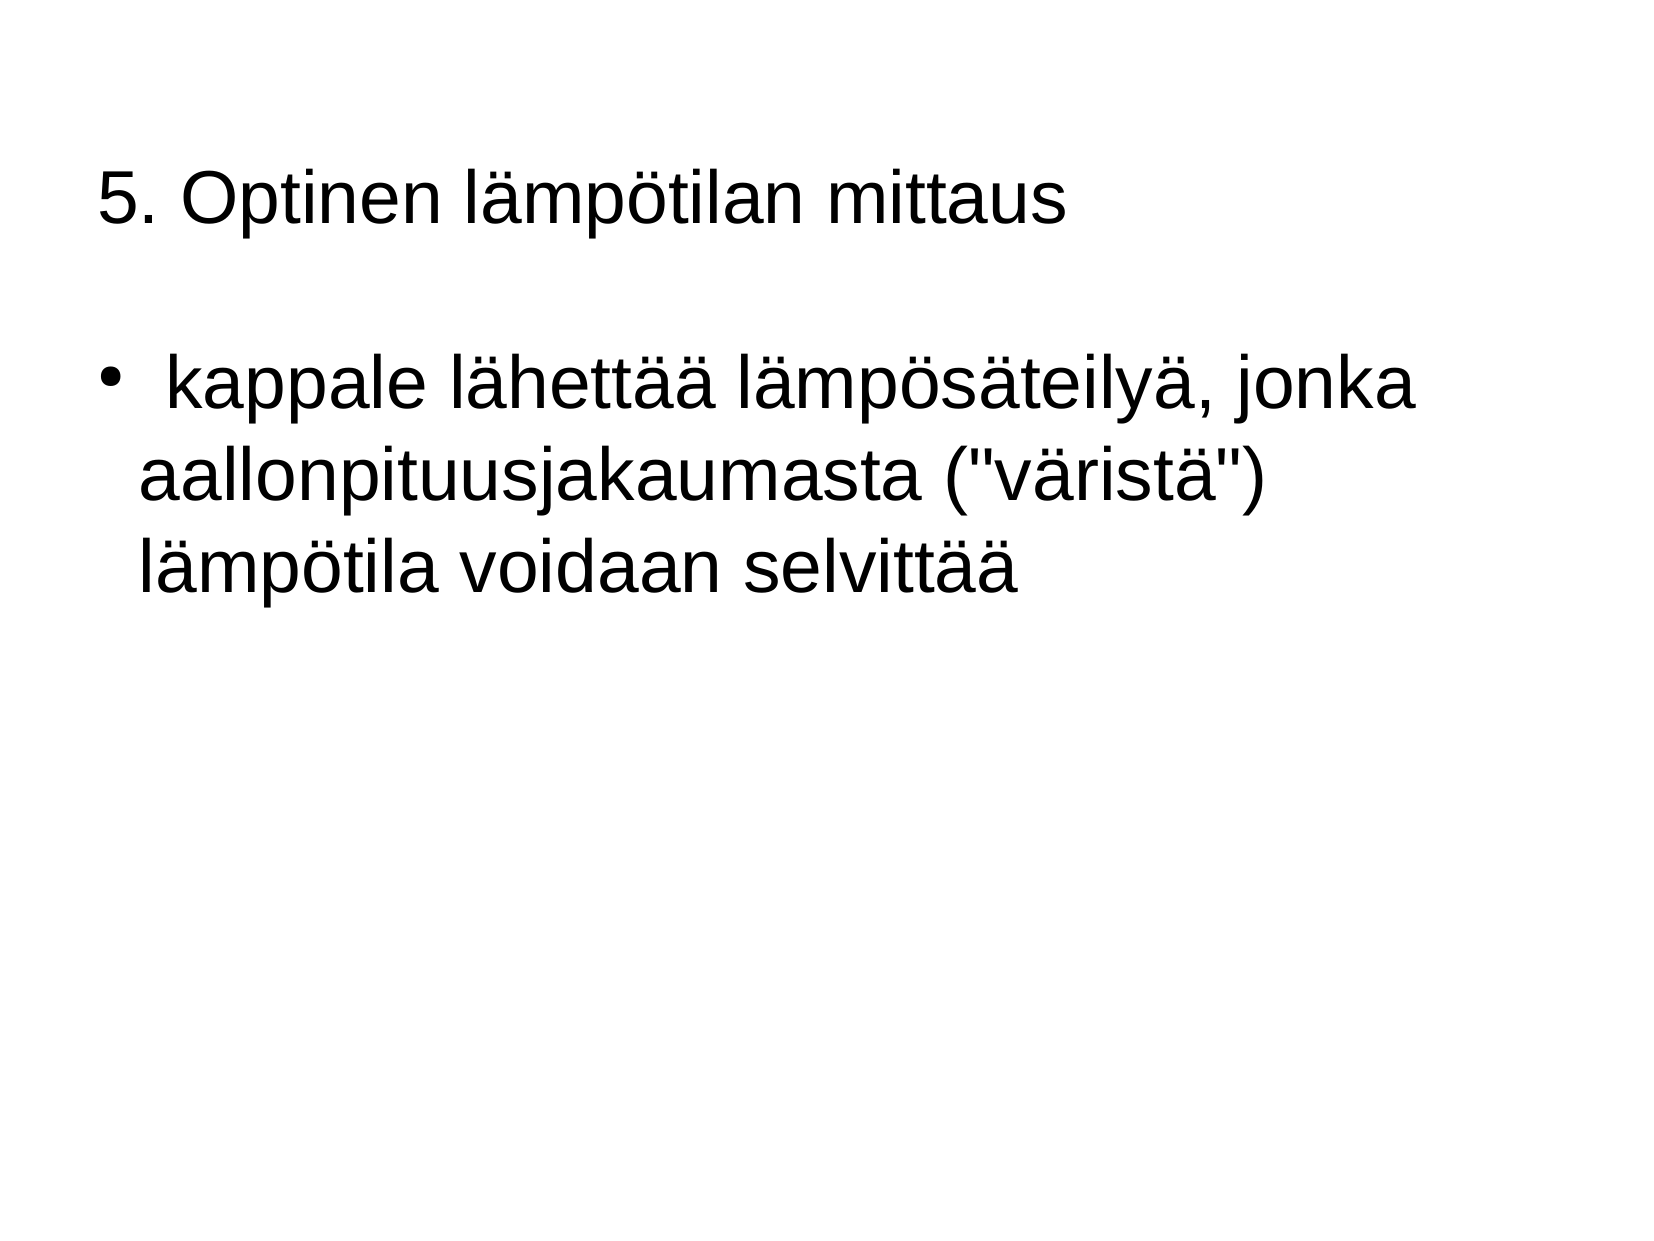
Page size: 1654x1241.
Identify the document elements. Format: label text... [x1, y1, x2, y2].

text_box 5. Optinen lämpötilan mittaus kappale lähettää lämpösäteilyä, jonka aallonpituusjakaumasta ("väristä") lämpötila voidaan selvittää [82, 141, 1563, 534]
